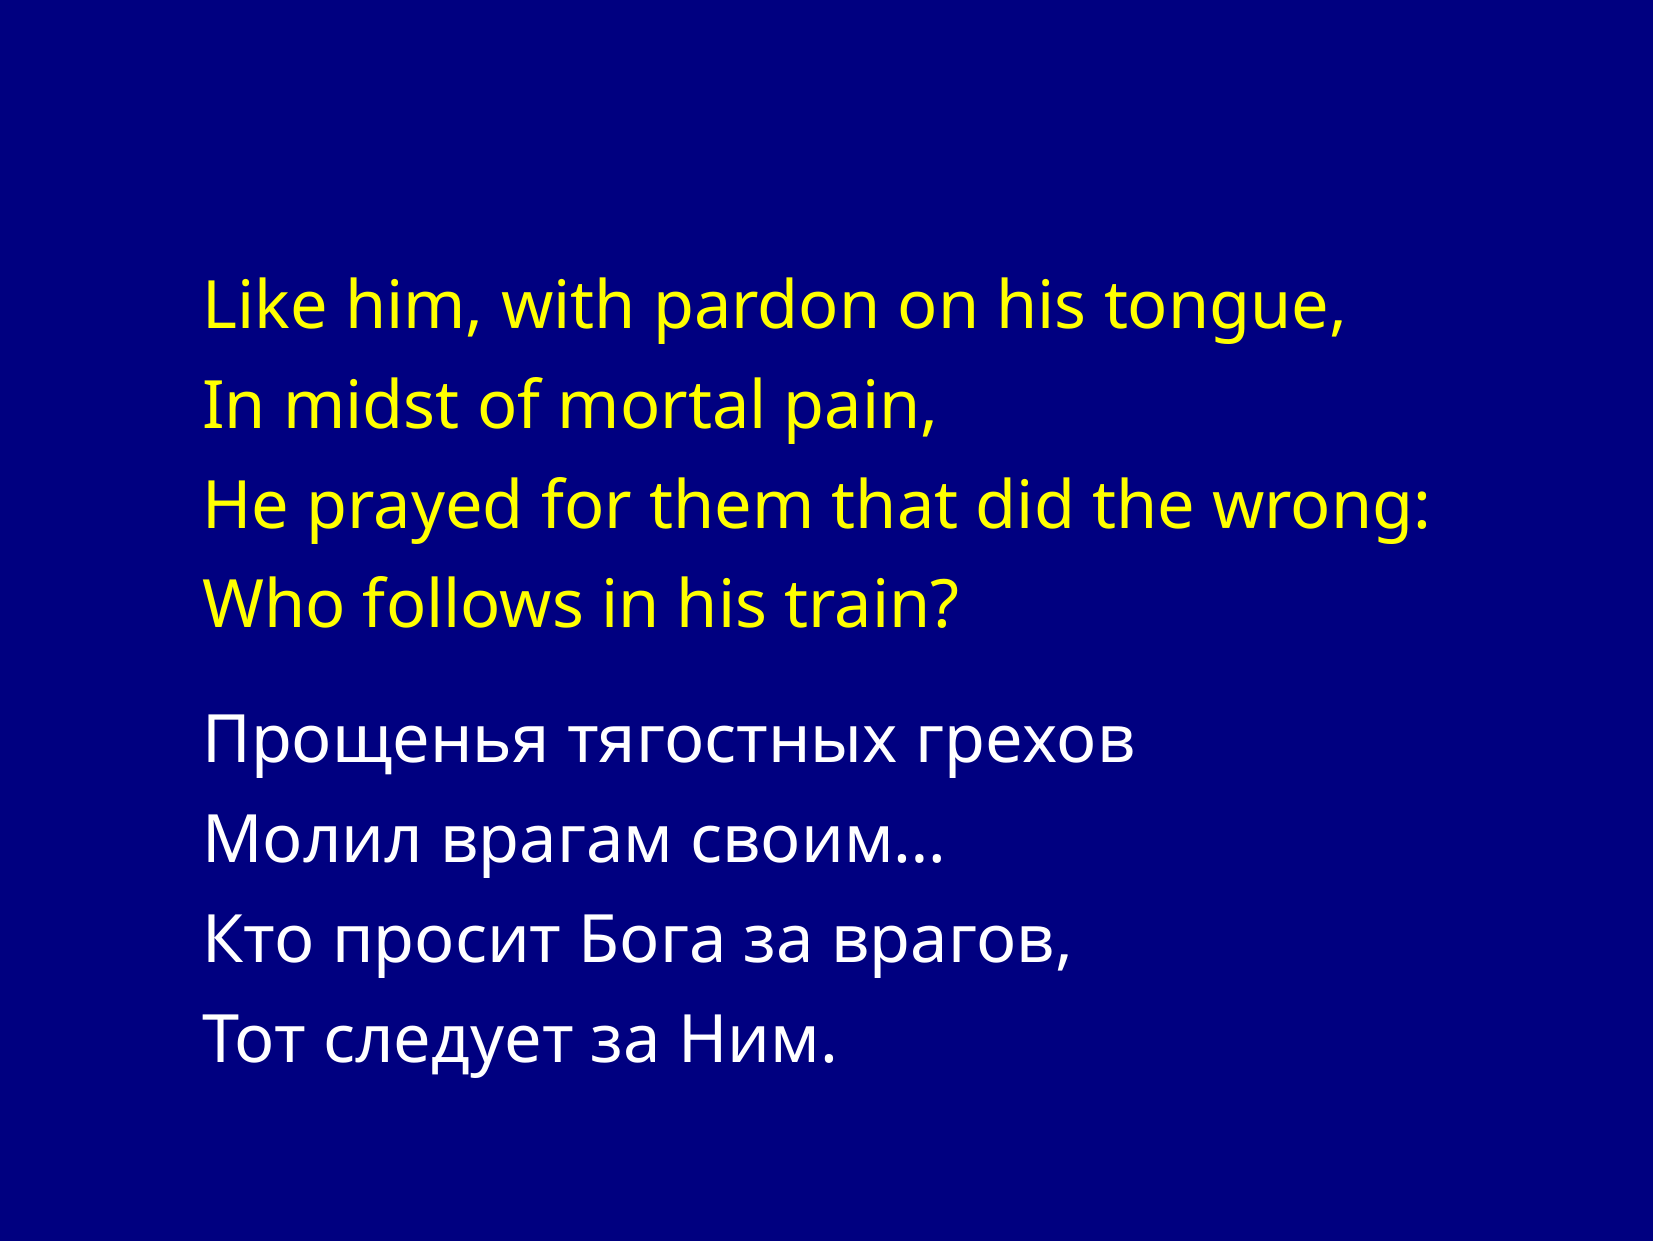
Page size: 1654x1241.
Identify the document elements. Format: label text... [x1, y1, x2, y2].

text_box Like him, with pardon on his tongue, In midst of mortal pain, He prayed for them that did the wrong: Who follows in his train? [75, 150, 1576, 638]
text_box Прощенья тягостных грехов Молил врагам своим… Кто просит Бога за врагов, Тот следует за Ним. [75, 675, 1576, 1163]
